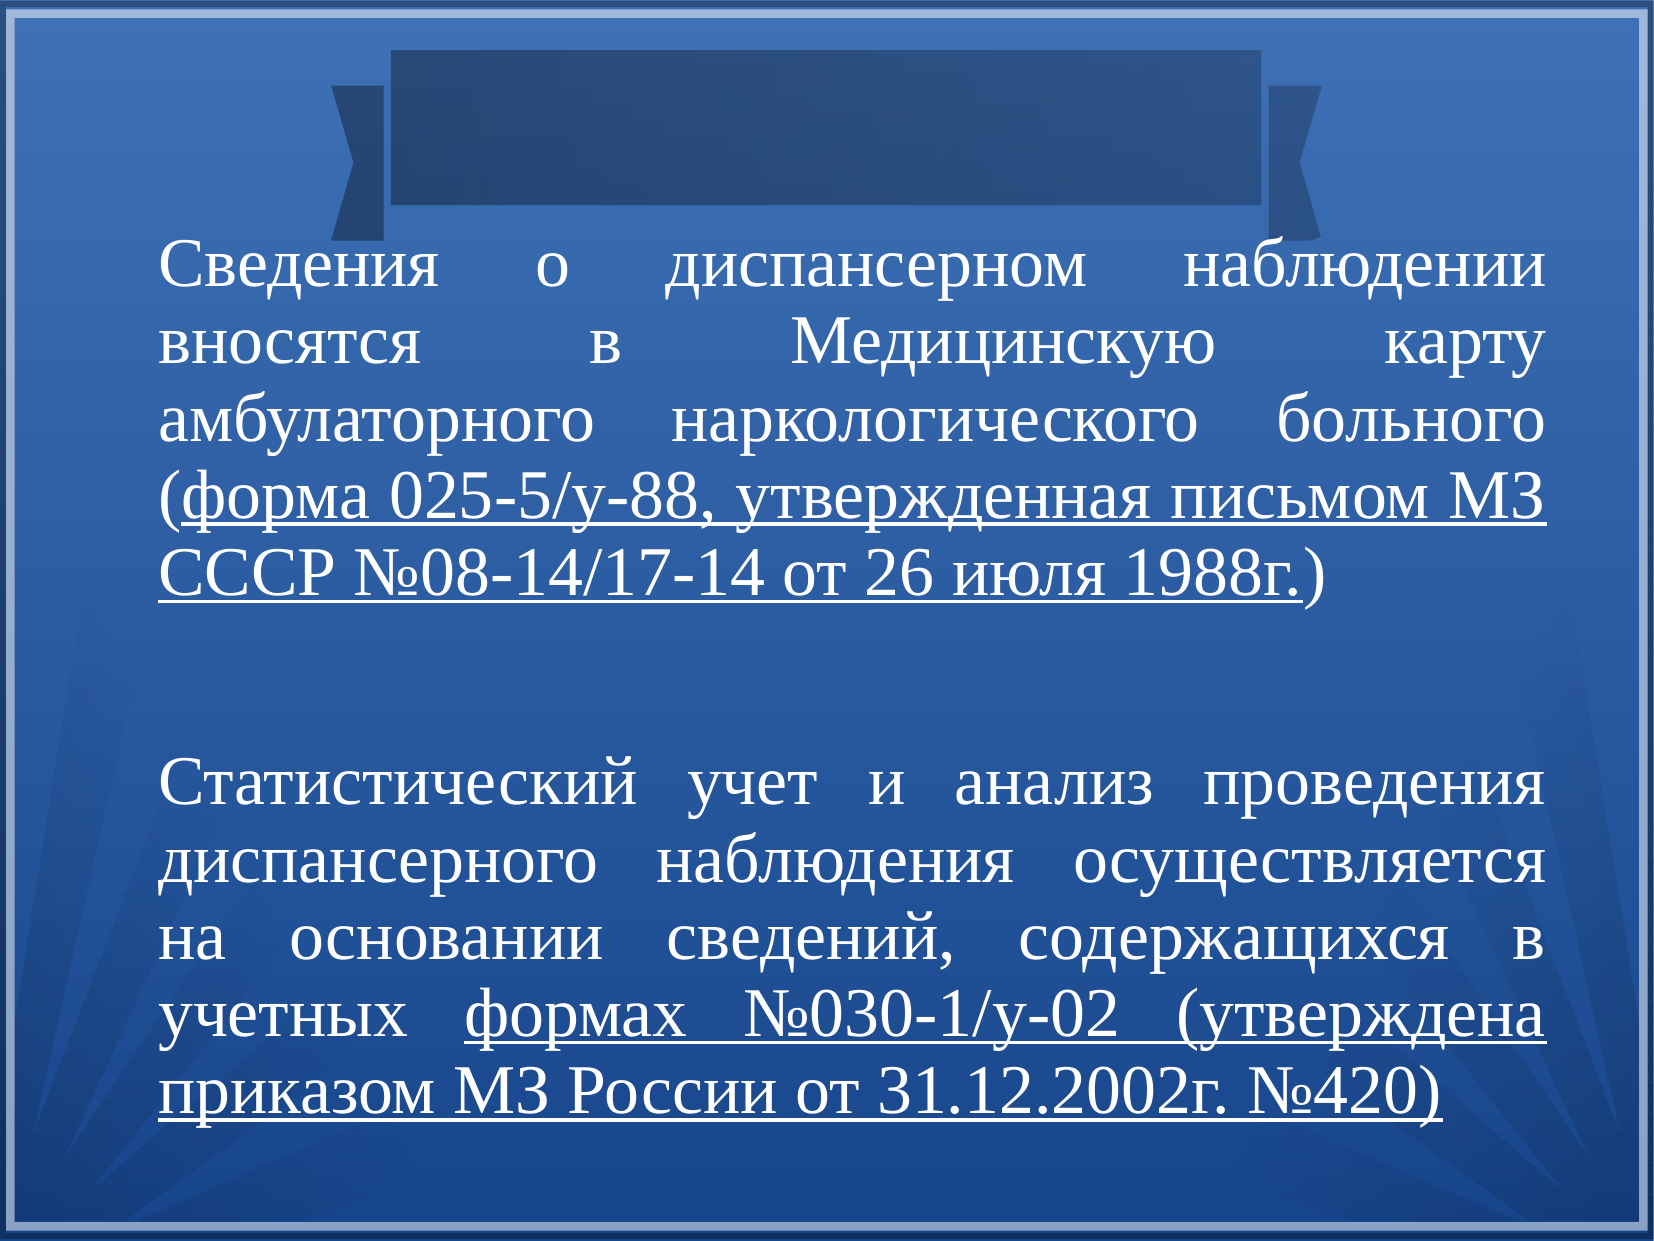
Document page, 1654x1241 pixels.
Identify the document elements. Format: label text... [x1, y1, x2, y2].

list Сведения о диспансерном наблюдении вносятся в Медицинскую карту амбулаторного наркологического больного (форма 025-5/у-88, утвержденная письмом МЗ СССР №08-14/17-14 от 26 июля 1988г.) Статистический учет и анализ проведения диспансерного наблюдения осуществляется на основании сведений, содержащихся в учетных формах №030-1/у-02 (утверждена приказом МЗ России от 31.12.2002г. №420) [92, 224, 1548, 1146]
